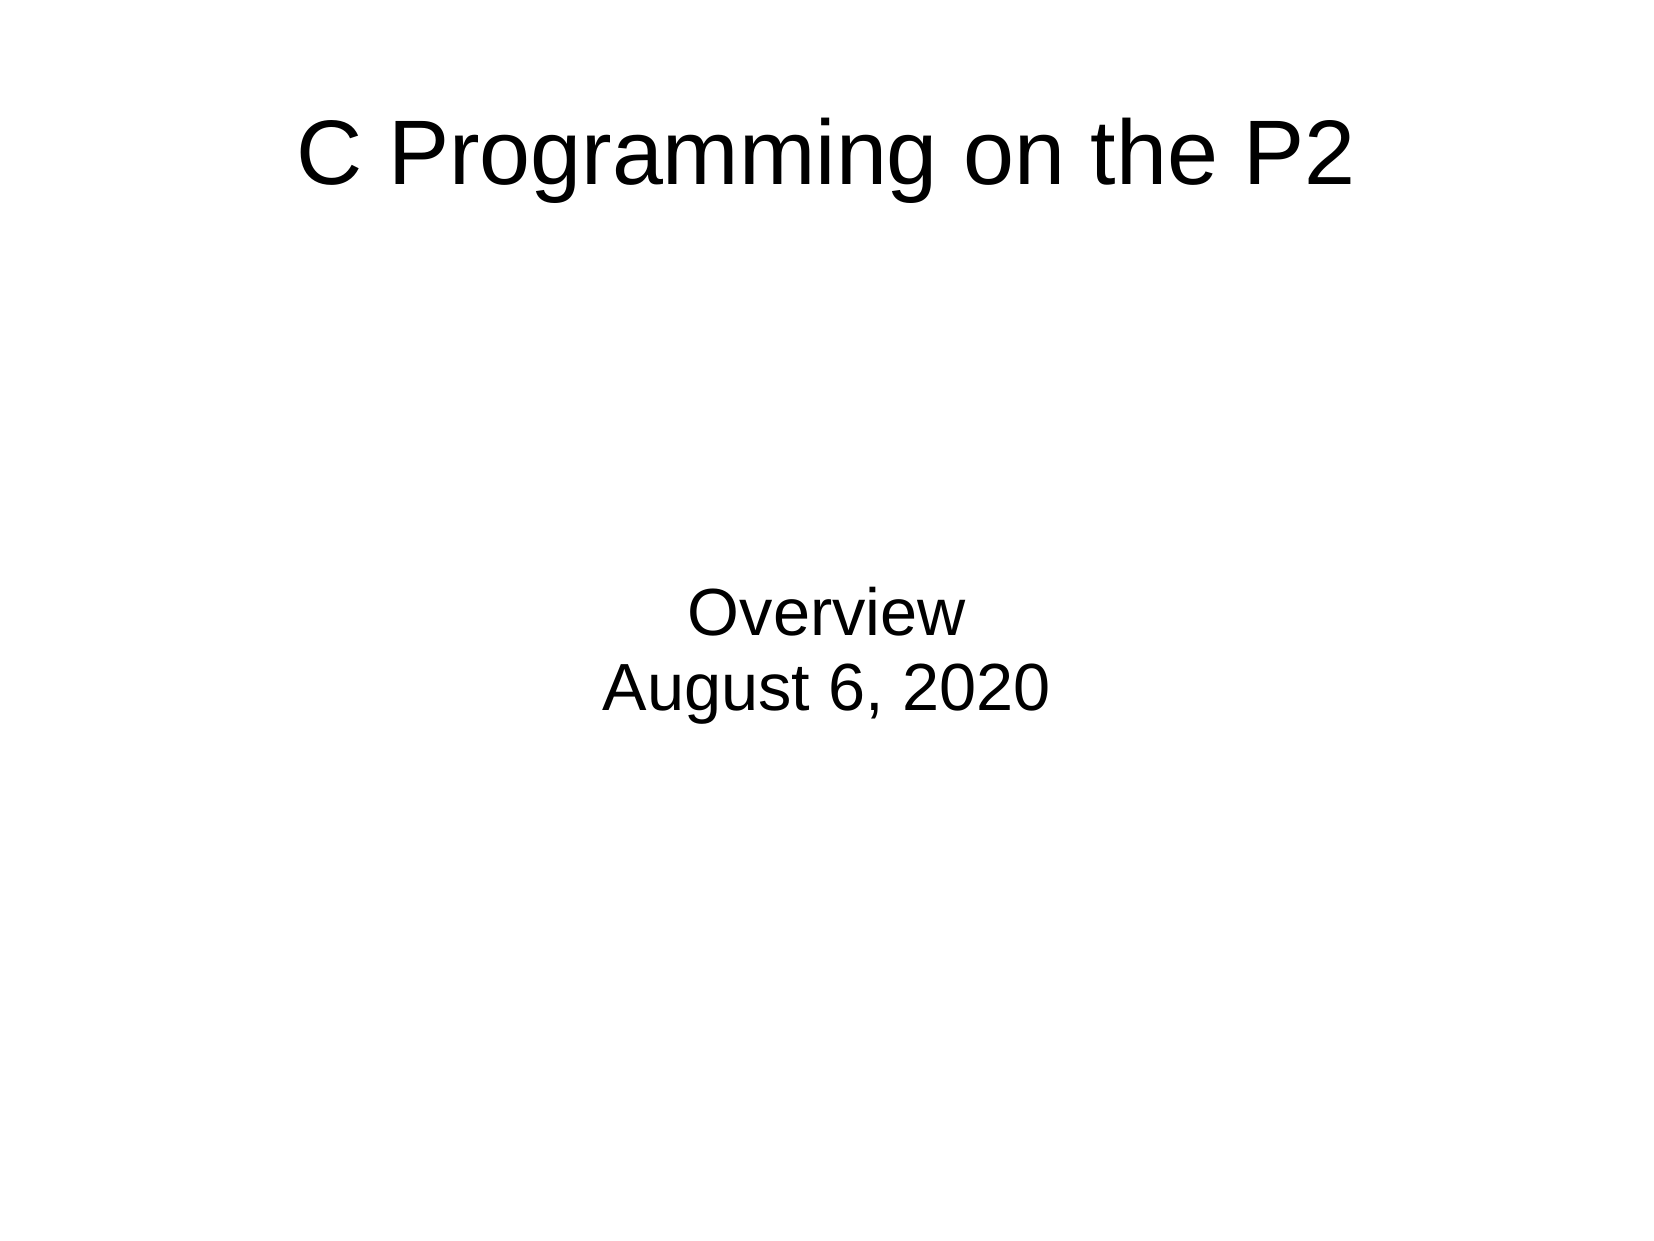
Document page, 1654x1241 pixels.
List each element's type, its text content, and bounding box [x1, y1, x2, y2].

title C Programming on the P2 [82, 49, 1571, 257]
subtitle Overview August 6, 2020 [82, 290, 1571, 1010]
